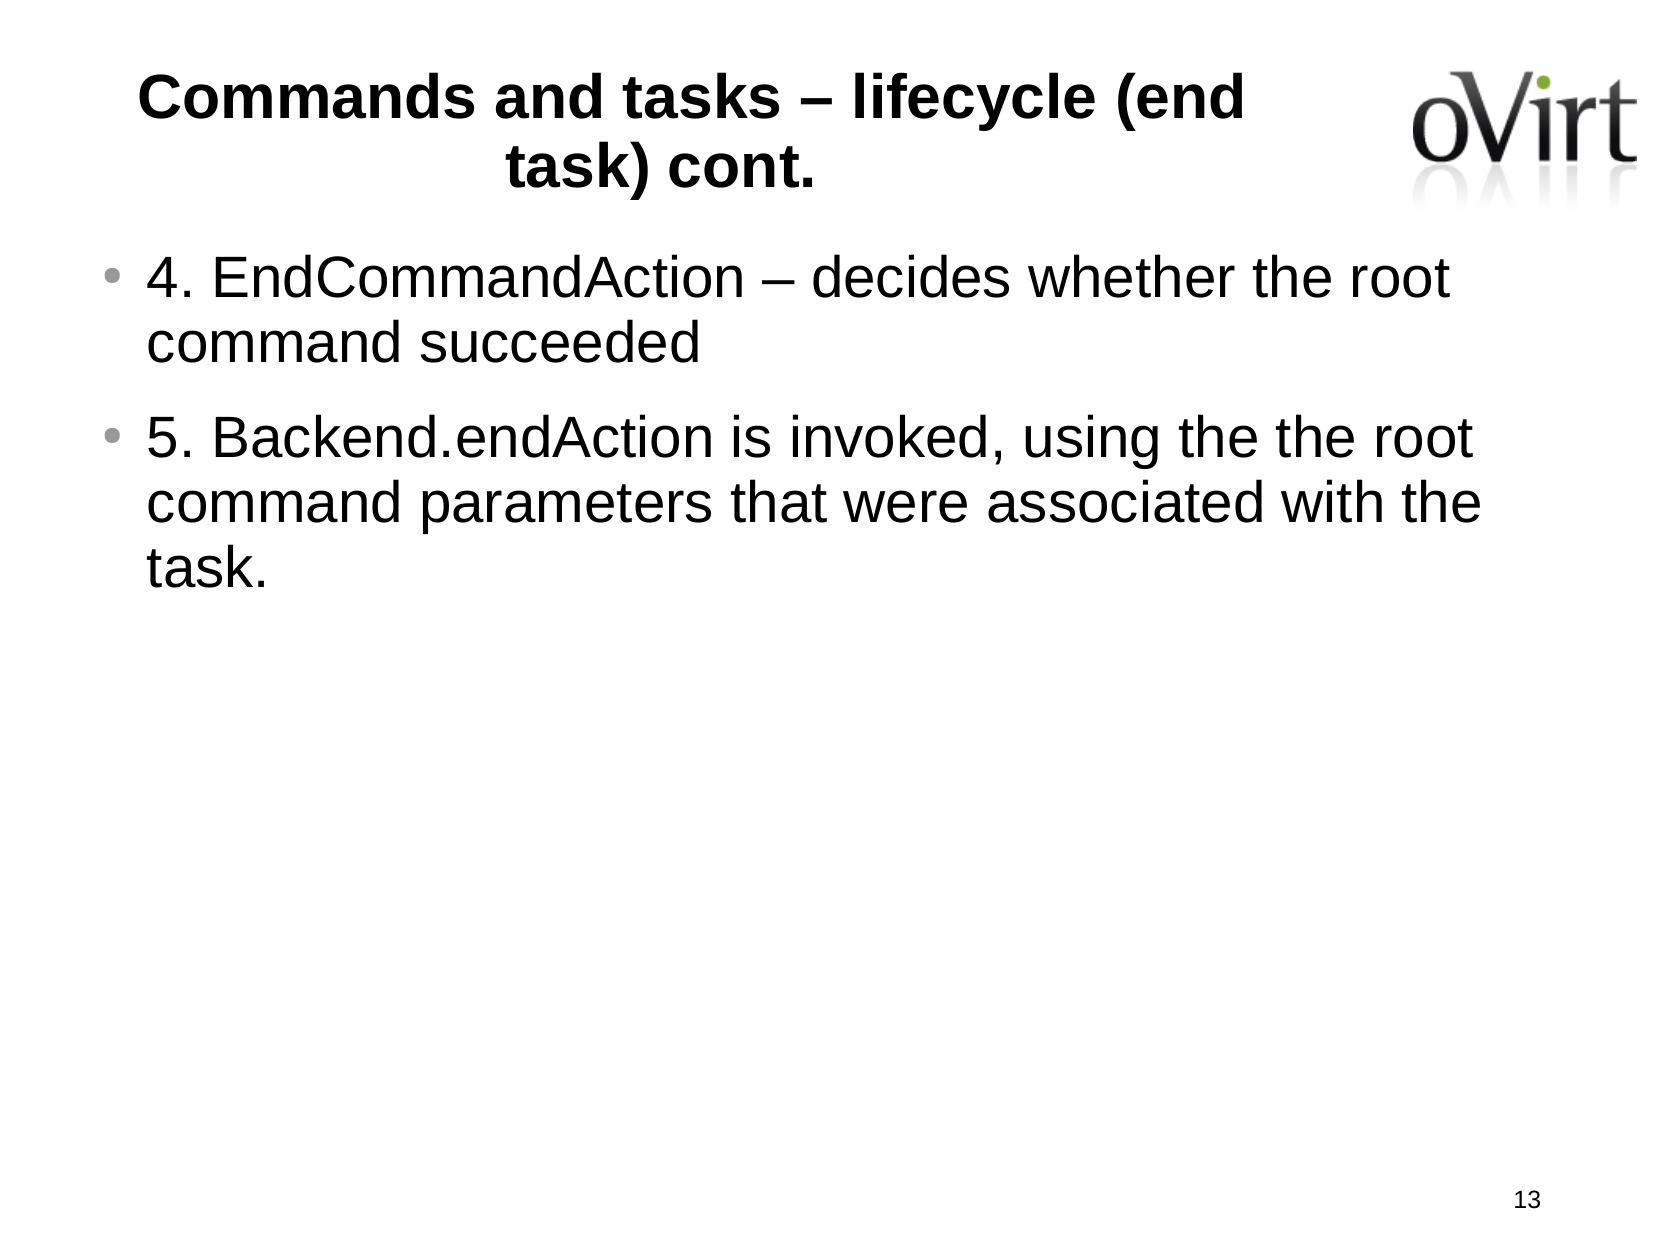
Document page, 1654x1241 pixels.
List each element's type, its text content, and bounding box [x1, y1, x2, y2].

picture [1413, 63, 1637, 212]
title Commands and tasks – lifecycle (end task) cont. [82, 37, 1303, 226]
list 4. EndCommandAction – decides whether the root command succeeded 5. Backend.endAction is invoked, using the the root command parameters that were associated with the task. [86, 244, 1576, 1039]
